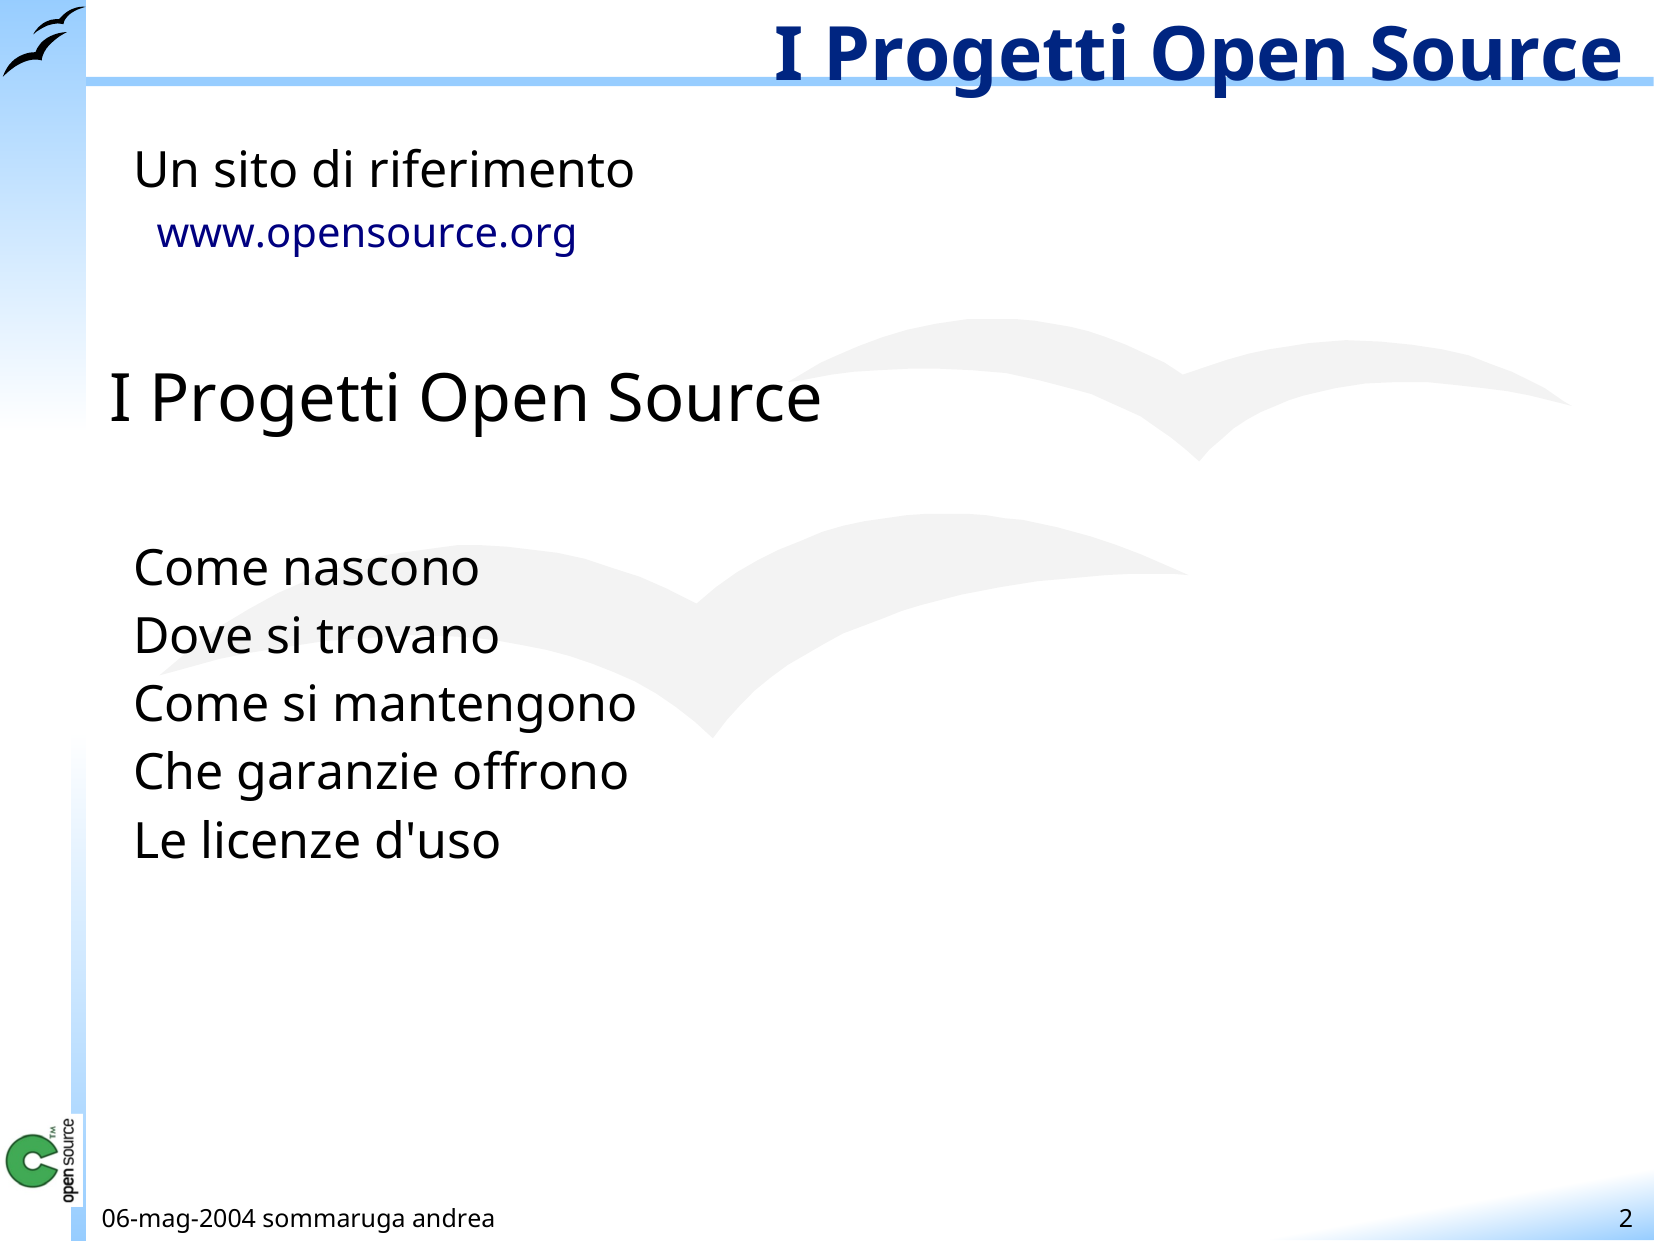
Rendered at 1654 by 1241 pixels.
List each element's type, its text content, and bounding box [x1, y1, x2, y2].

list Un sito di riferimento www.opensource.org I Progetti Open Source Come nascono Dove si trovano Come si mantengono Che garanzie offrono Le licenze d'uso [85, 134, 1628, 1163]
title I Progetti Open Source [85, 0, 1654, 104]
picture [1, 1115, 83, 1207]
